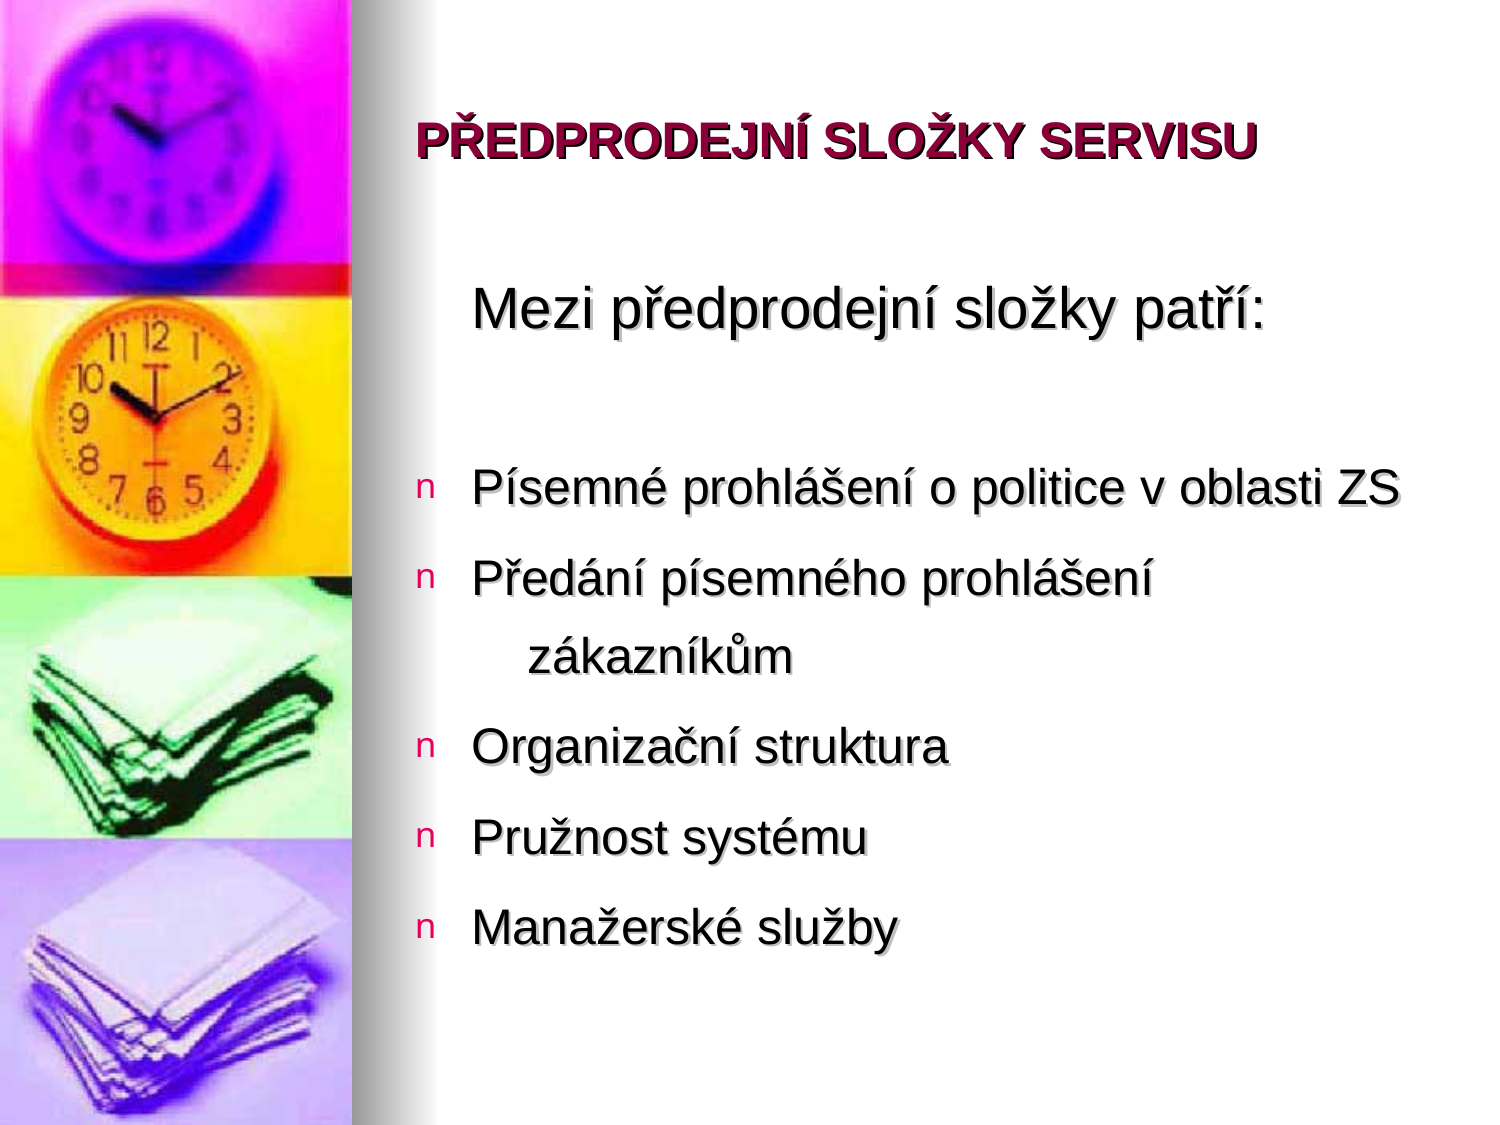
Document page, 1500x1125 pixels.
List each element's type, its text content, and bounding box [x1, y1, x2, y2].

title PŘEDPRODEJNÍ SLOŽKY SERVISU [399, 37, 1450, 238]
list Mezi předprodejní složky patří: Písemné prohlášení o politice v oblasti ZS Předání písemného prohlášení zákazníkům Organizační struktura Pružnost systému Manažerské služby [399, 262, 1450, 1000]
